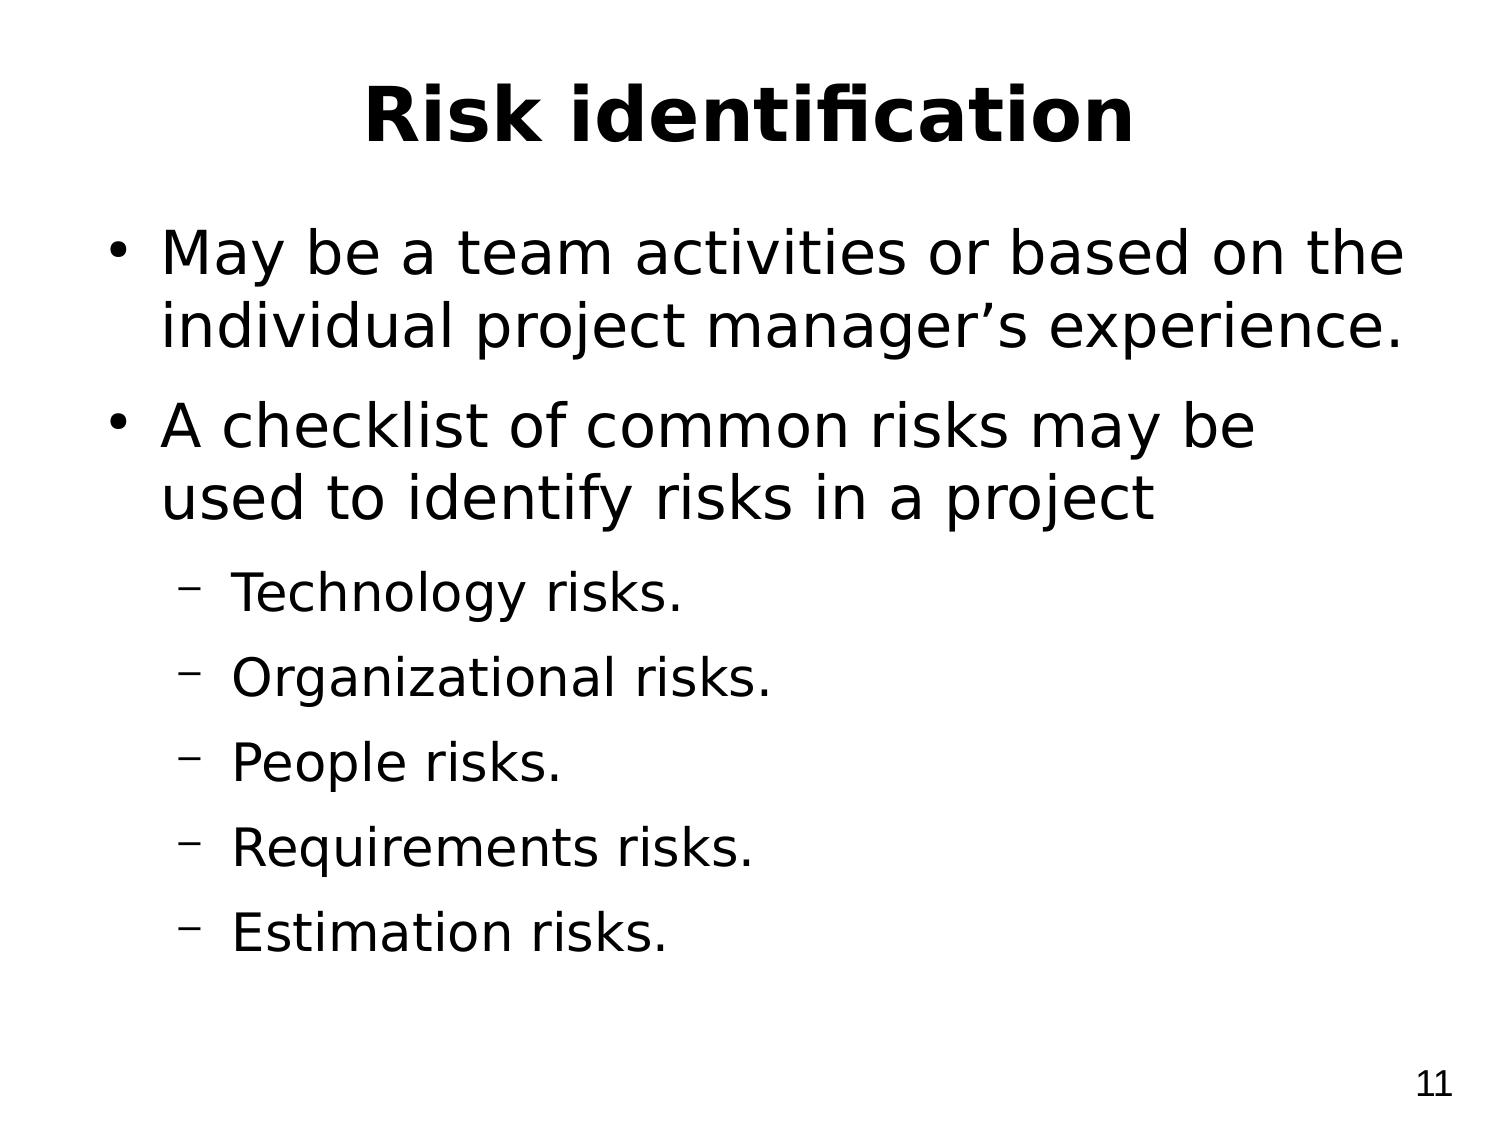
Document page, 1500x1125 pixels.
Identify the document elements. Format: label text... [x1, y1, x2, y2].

title Risk identification [75, 44, 1425, 177]
list May be a team activities or based on the individual project manager’s experience. A checklist of common risks may be used to identify risks in a project Technology risks. Organizational risks. People risks. Requirements risks. Estimation risks. [75, 206, 1425, 1093]
